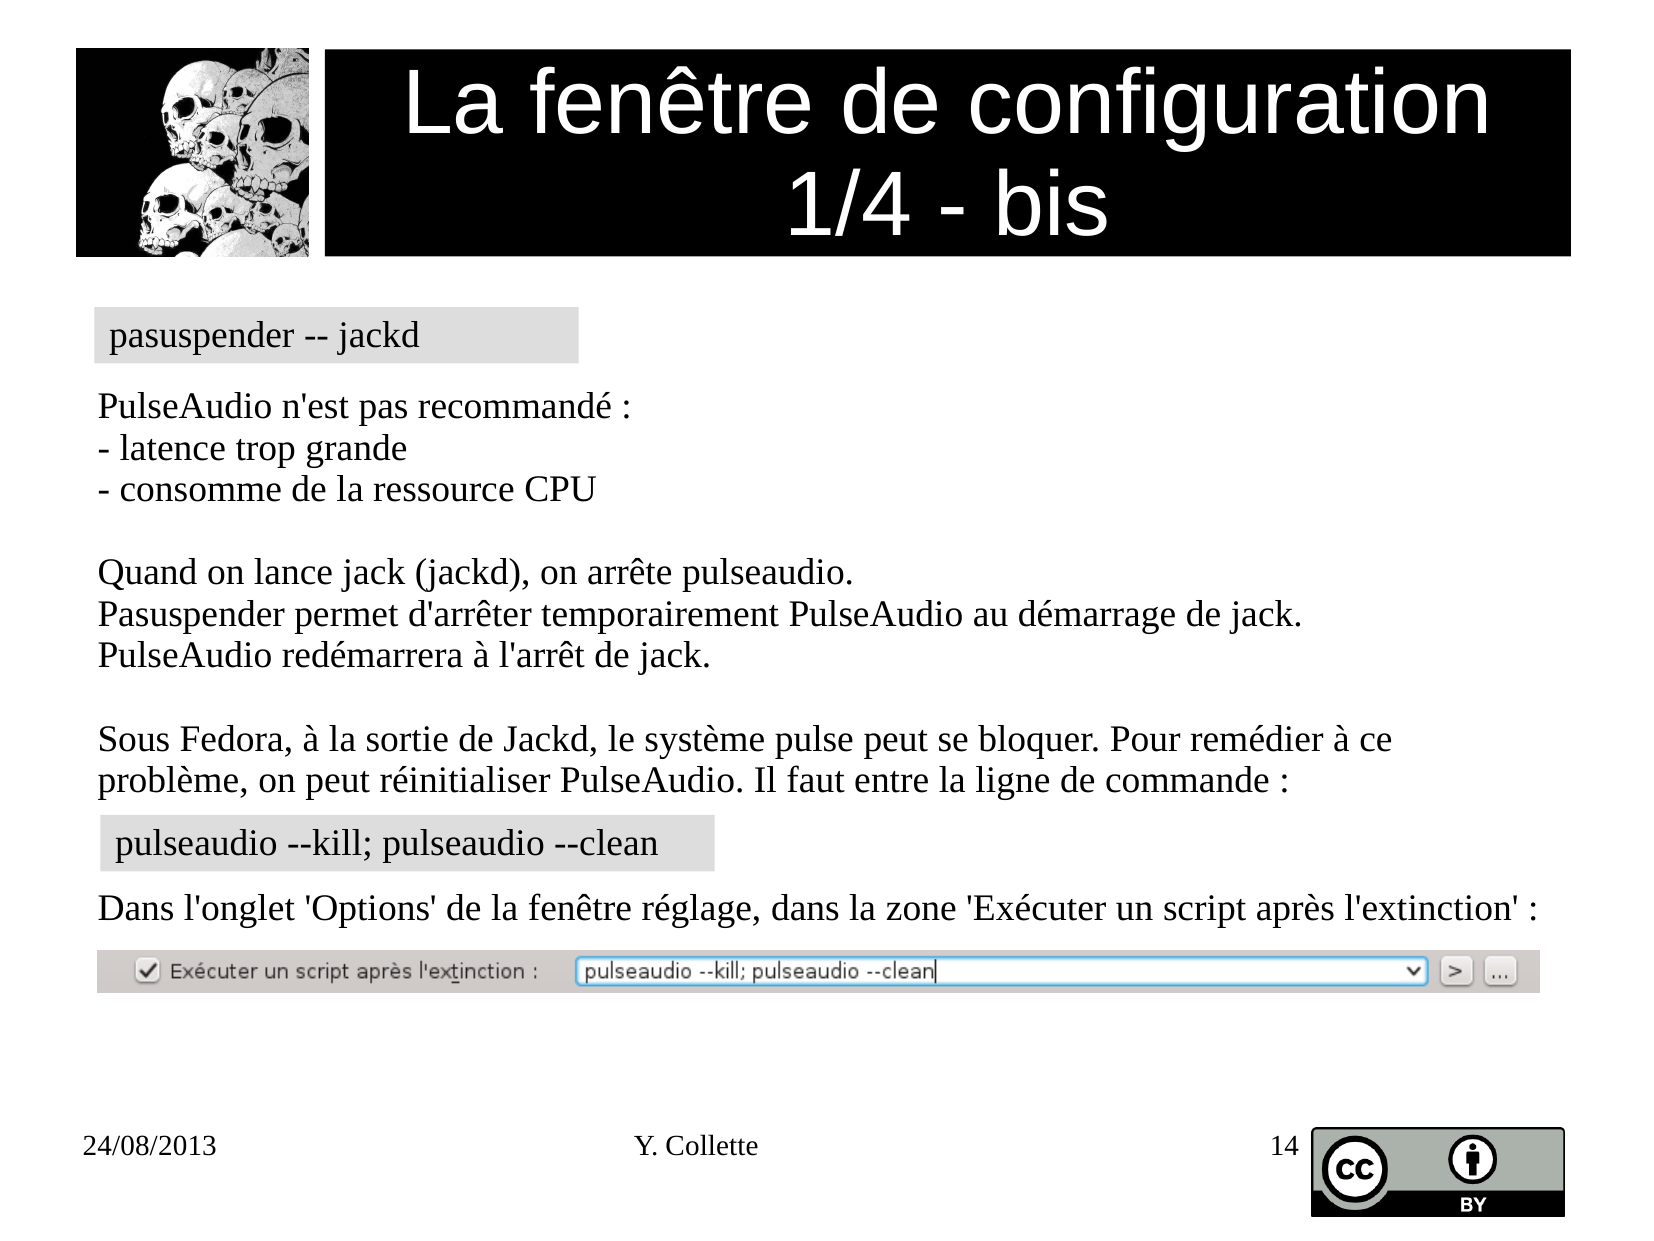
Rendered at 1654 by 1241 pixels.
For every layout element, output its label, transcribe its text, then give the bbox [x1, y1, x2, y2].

text_box pasuspender -- jackd [94, 307, 579, 364]
title La fenêtre de configuration 1/4 - bis [324, 49, 1571, 257]
text_box Dans l'onglet 'Options' de la fenêtre réglage, dans la zone 'Exécuter un script après l'extinction' : [82, 879, 1560, 937]
text_box pulseaudio --kill; pulseaudio --clean [100, 814, 715, 872]
picture [97, 950, 1540, 993]
picture [76, 48, 309, 257]
text_box PulseAudio n'est pas recommandé : - latence trop grande - consomme de la ressource CPU Quand on lance jack (jackd), on arrête pulseaudio. Pasuspender permet d'arrêter temporairement PulseAudio au démarrage de jack. PulseAudio redémarrera à l'arrêt de jack. Sous Fedora, à la sortie de Jackd, le système pulse peut se bloquer. Pour remédier à ce problème, on peut réinitialiser PulseAudio. Il faut entre la ligne de commande : [82, 377, 1560, 808]
picture [1311, 1127, 1565, 1217]
